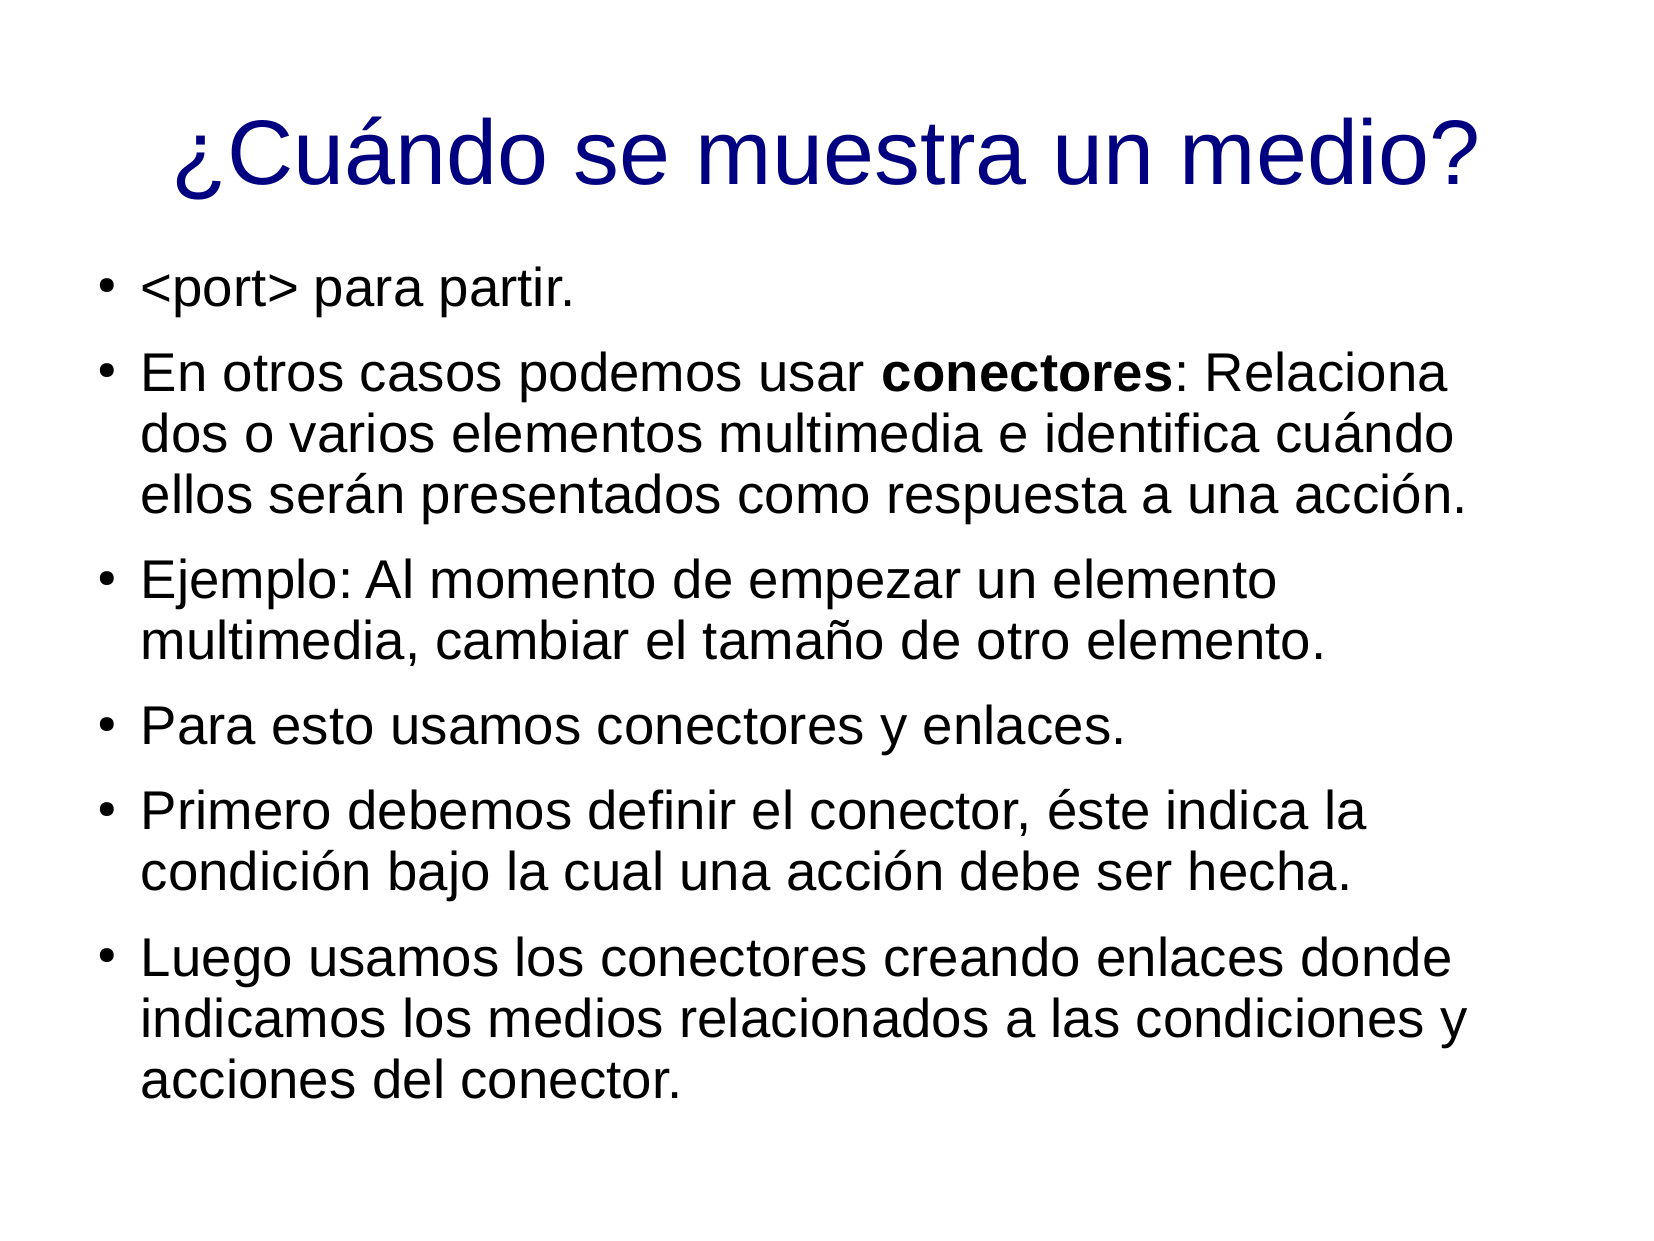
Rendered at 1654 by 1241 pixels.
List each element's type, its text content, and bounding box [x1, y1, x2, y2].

list <port> para partir. En otros casos podemos usar conectores: Relaciona dos o varios elementos multimedia e identifica cuándo ellos serán presentados como respuesta a una acción. Ejemplo: Al momento de empezar un elemento multimedia, cambiar el tamaño de otro elemento. Para esto usamos conectores y enlaces. Primero debemos definir el conector, éste indica la condición bajo la cual una acción debe ser hecha. Luego usamos los conectores creando enlaces donde indicamos los medios relacionados a las condiciones y acciones del conector. [82, 256, 1538, 1129]
title ¿Cuándo se muestra un medio? [82, 49, 1571, 257]
